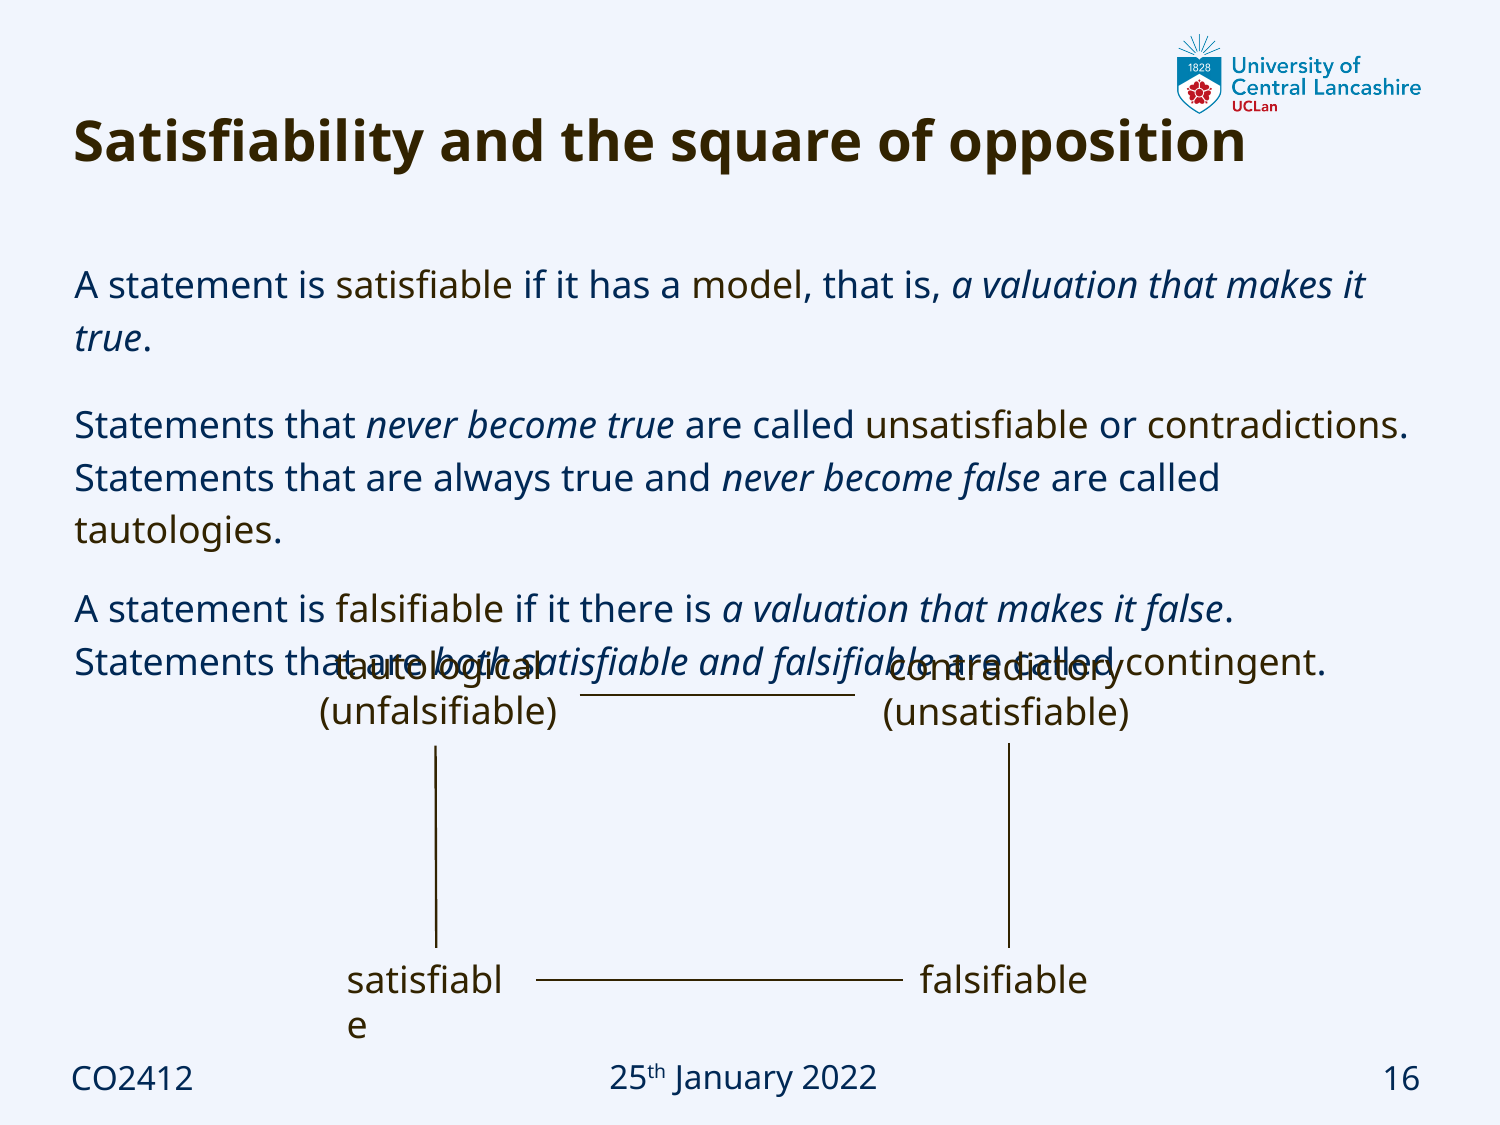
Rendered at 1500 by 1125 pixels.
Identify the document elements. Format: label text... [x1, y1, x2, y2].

text_box tautological (unfalsifiable) [272, 634, 604, 740]
picture [1177, 34, 1421, 54]
text_box contradictory (unsatisfiable) [841, 635, 1172, 740]
text_box A statement is satisfiable if it has a model, that is, a valuation that makes it true. Statements that never become true are called unsatisfiable or contradictions. Statements that are always true and never become false are called tautologies. A statement is falsifiable if it there is a valuation that makes it false. Statements that are both satisfiable and falsifiable are called contingent. [59, 245, 1446, 586]
text_box satisfiable [331, 948, 537, 1009]
title Satisfiability and the square of opposition [58, 54, 1500, 224]
text_box falsifiable [904, 948, 1110, 1009]
